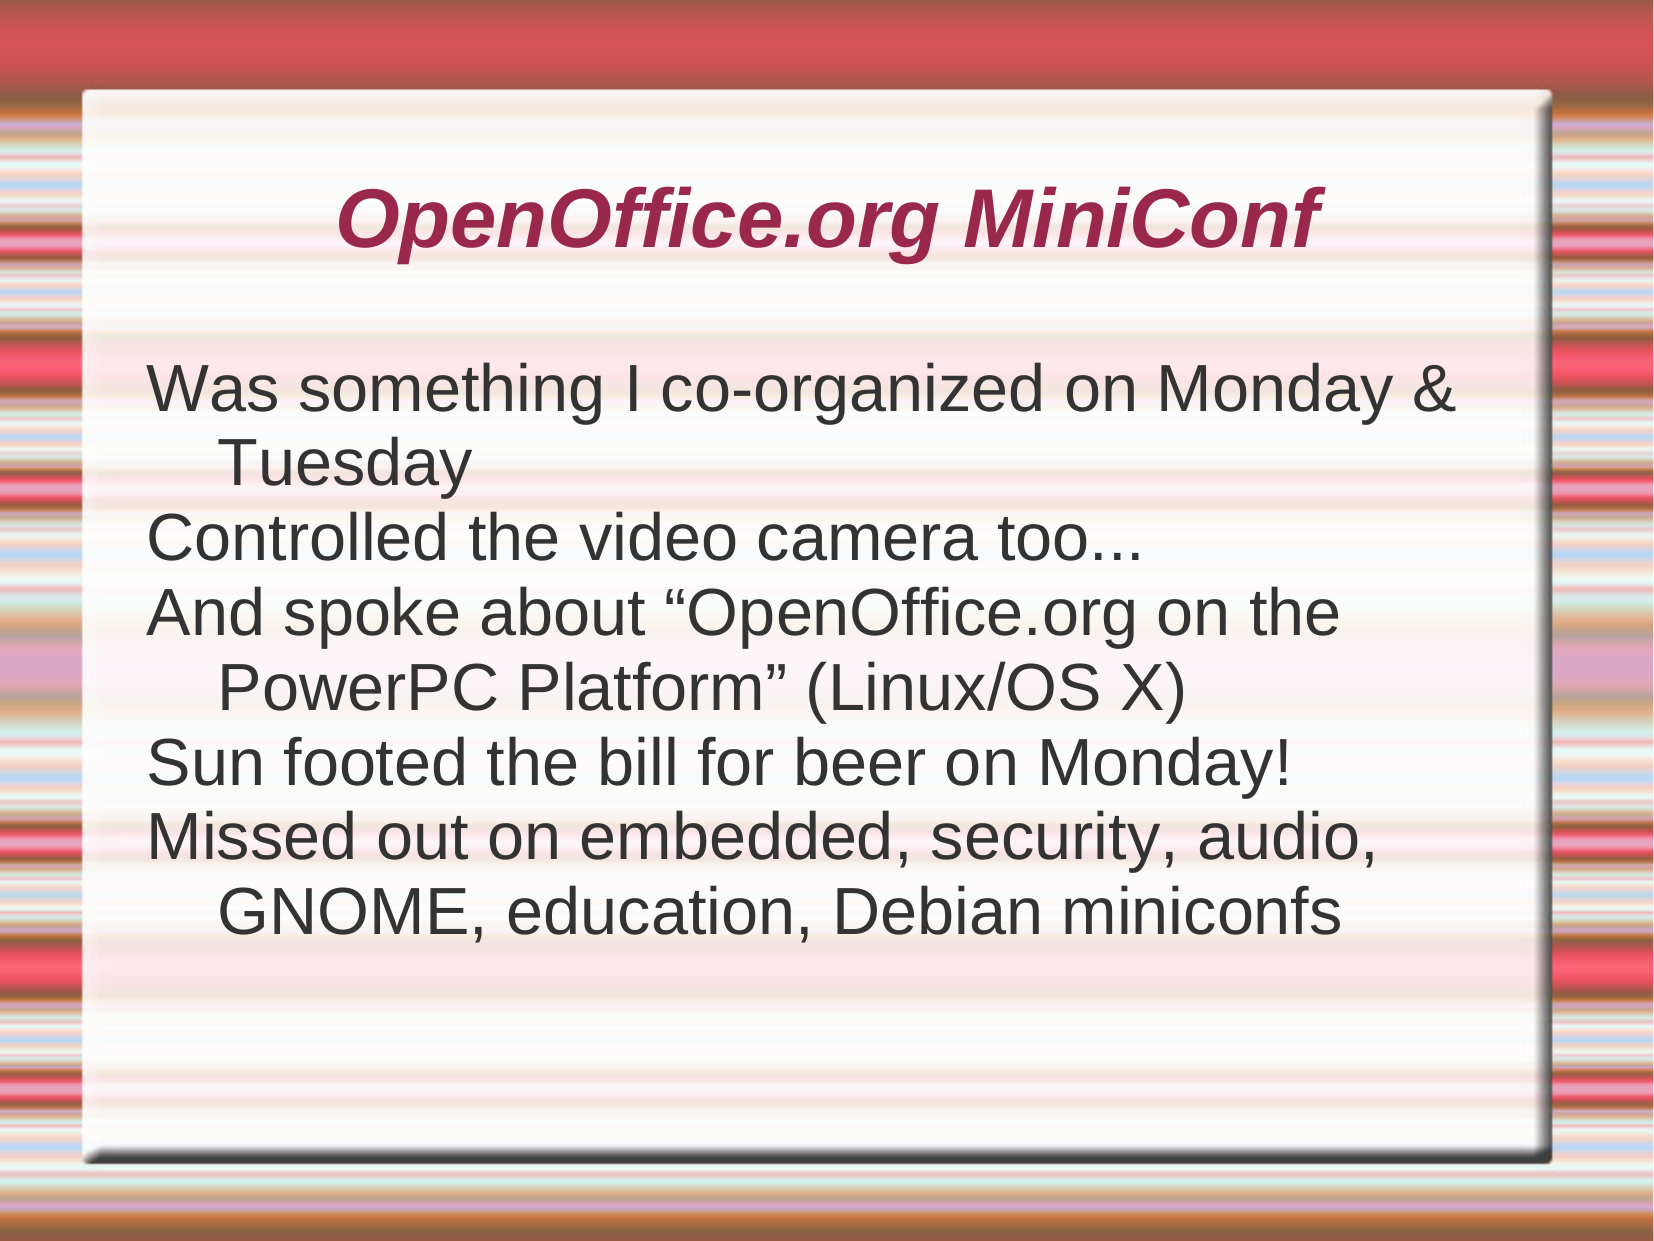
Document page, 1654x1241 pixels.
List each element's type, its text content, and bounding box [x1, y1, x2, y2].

picture [0, 0, 1654, 1241]
title OpenOffice.org MiniConf [121, 114, 1534, 322]
list Was something I co-organized on Monday & Tuesday Controlled the video camera too... And spoke about “OpenOffice.org on the PowerPC Platform” (Linux/OS X) Sun footed the bill for beer on Monday! Missed out on embedded, security, audio, GNOME, education, Debian miniconfs [134, 350, 1516, 1145]
